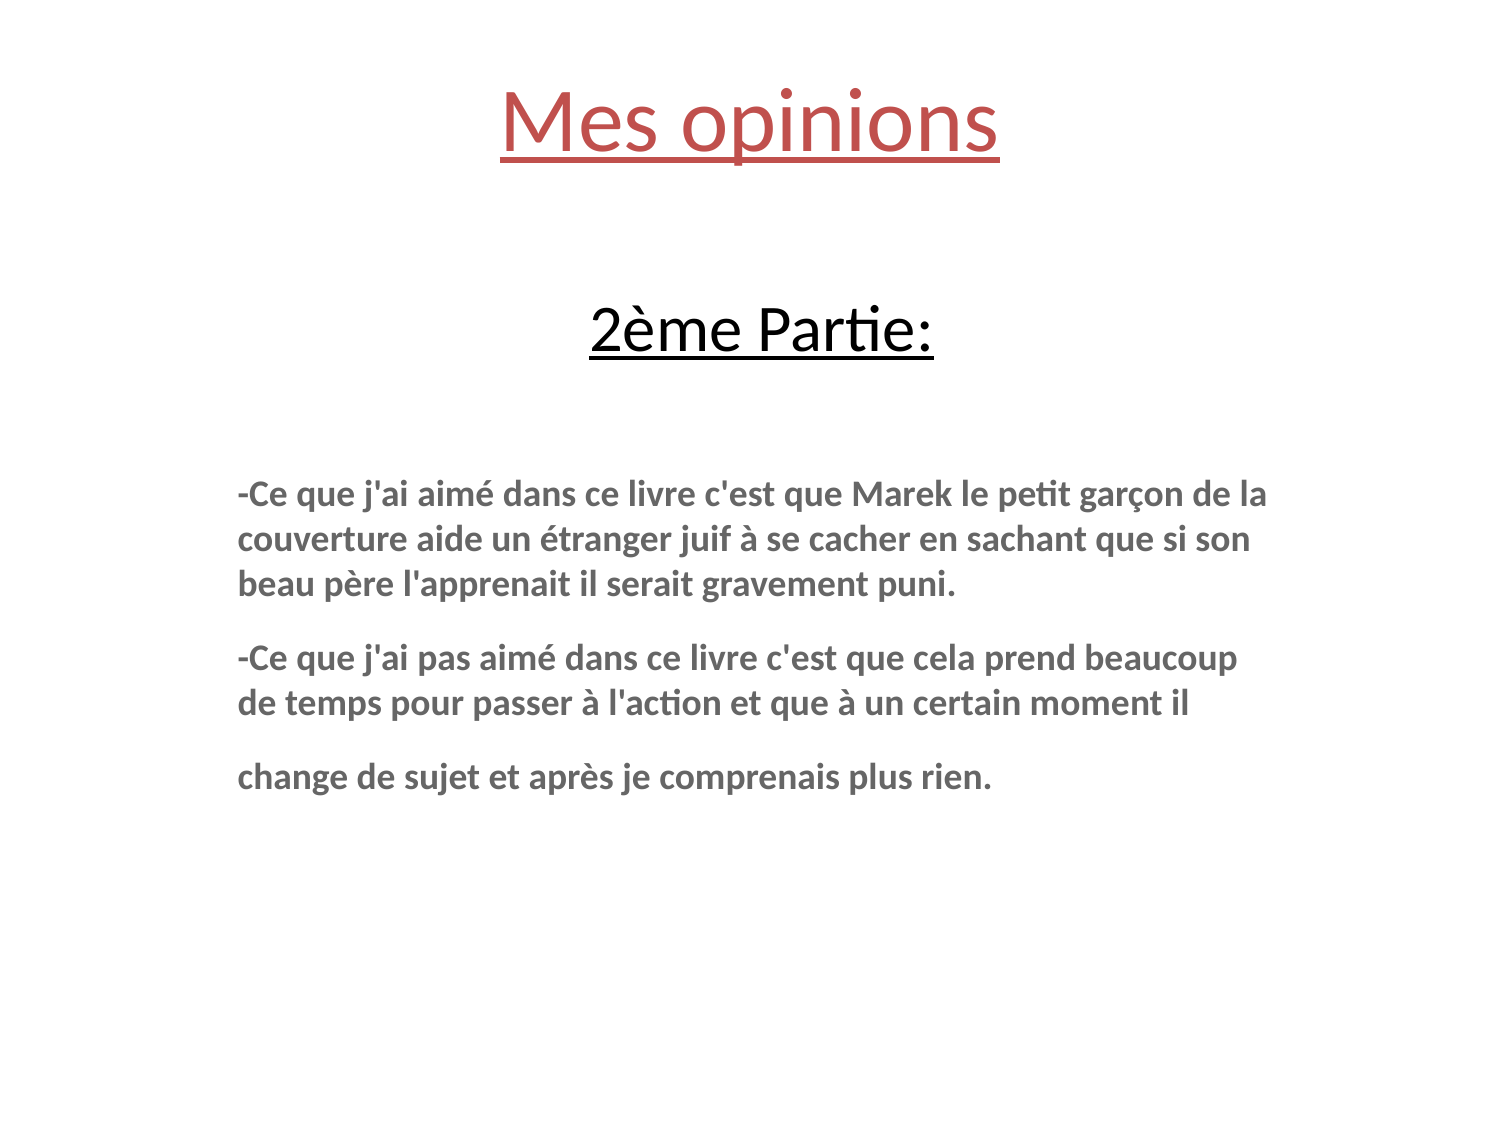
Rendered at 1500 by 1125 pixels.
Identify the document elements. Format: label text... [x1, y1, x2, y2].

list 2ème Partie: -Ce que j'ai aimé dans ce livre c'est que Marek le petit garçon de la couverture aide un étranger juif à se cacher en sachant que si son beau père l'apprenait il serait gravement puni. -Ce que j'ai pas aimé dans ce livre c'est que cela prend beaucoup de temps pour passer à l'action et que à un certain moment il change de sujet et après je comprenais plus rien. [222, 269, 1301, 1125]
title Mes opinions [75, 45, 1425, 233]
